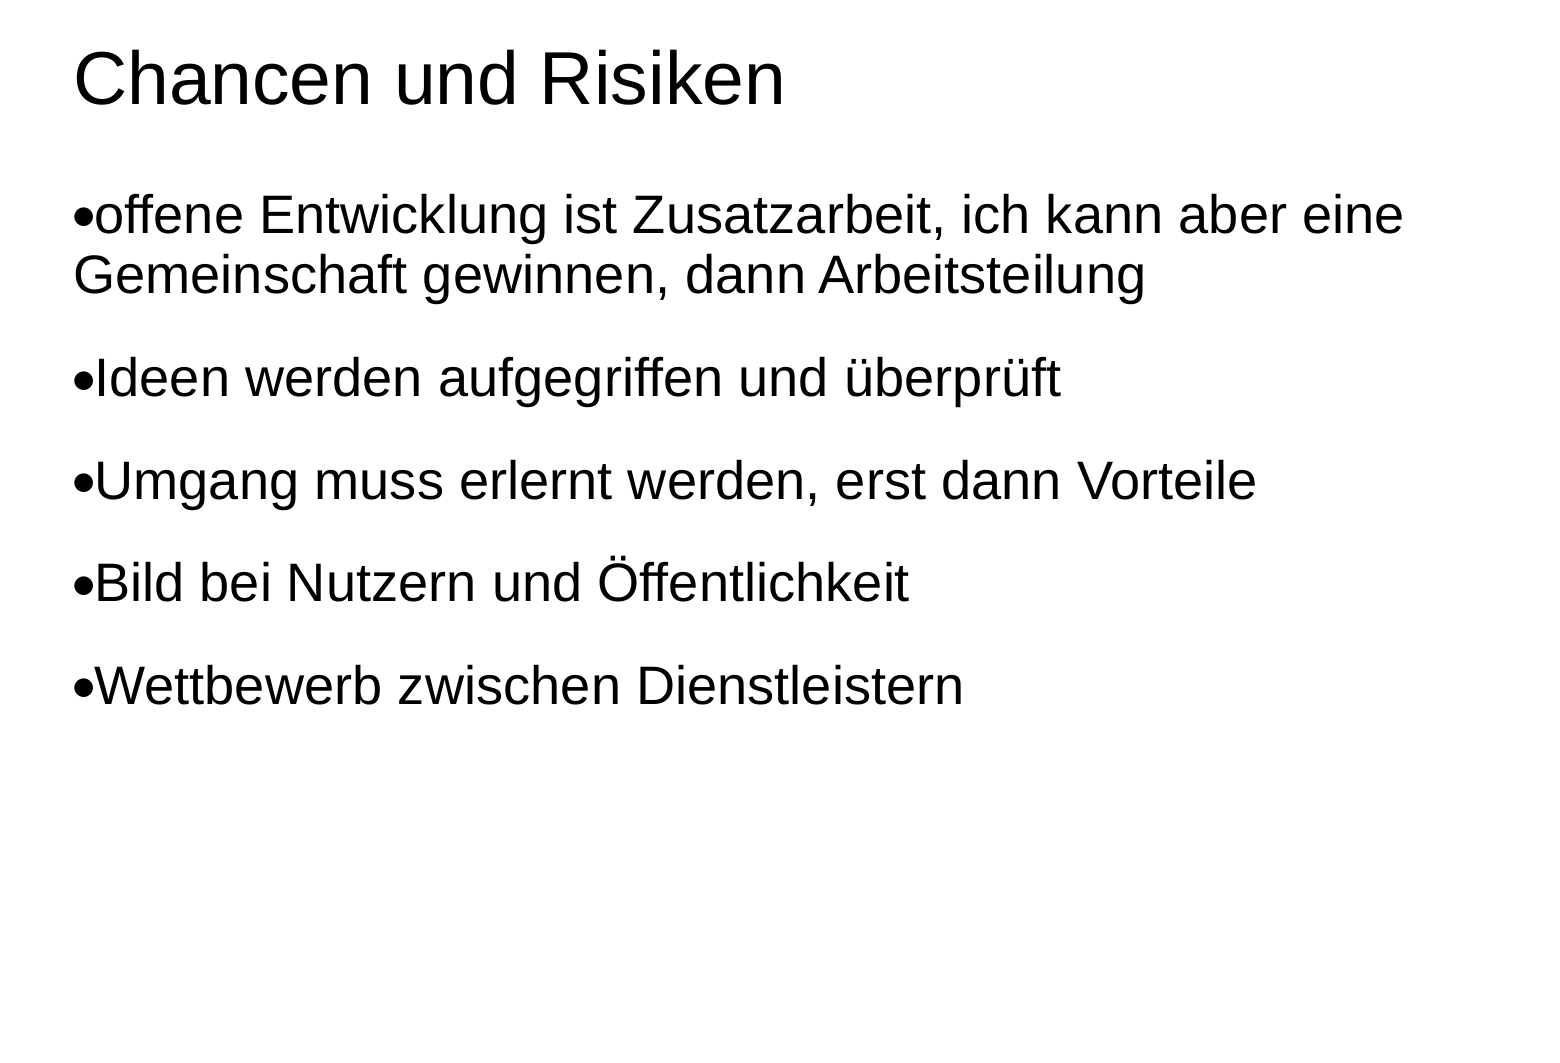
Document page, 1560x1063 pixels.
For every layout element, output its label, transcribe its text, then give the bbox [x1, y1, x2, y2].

text_box Chancen und Risiken [58, 29, 1476, 148]
text_box offene Entwicklung ist Zusatzarbeit, ich kann aber eine Gemeinschaft gewinnen, dann Arbeitsteilung Ideen werden aufgegriffen und überprüft Umgang muss erlernt werden, erst dann Vorteile Bild bei Nutzern und Öffentlichkeit Wettbewerb zwischen Dienstleistern [58, 177, 1506, 1063]
